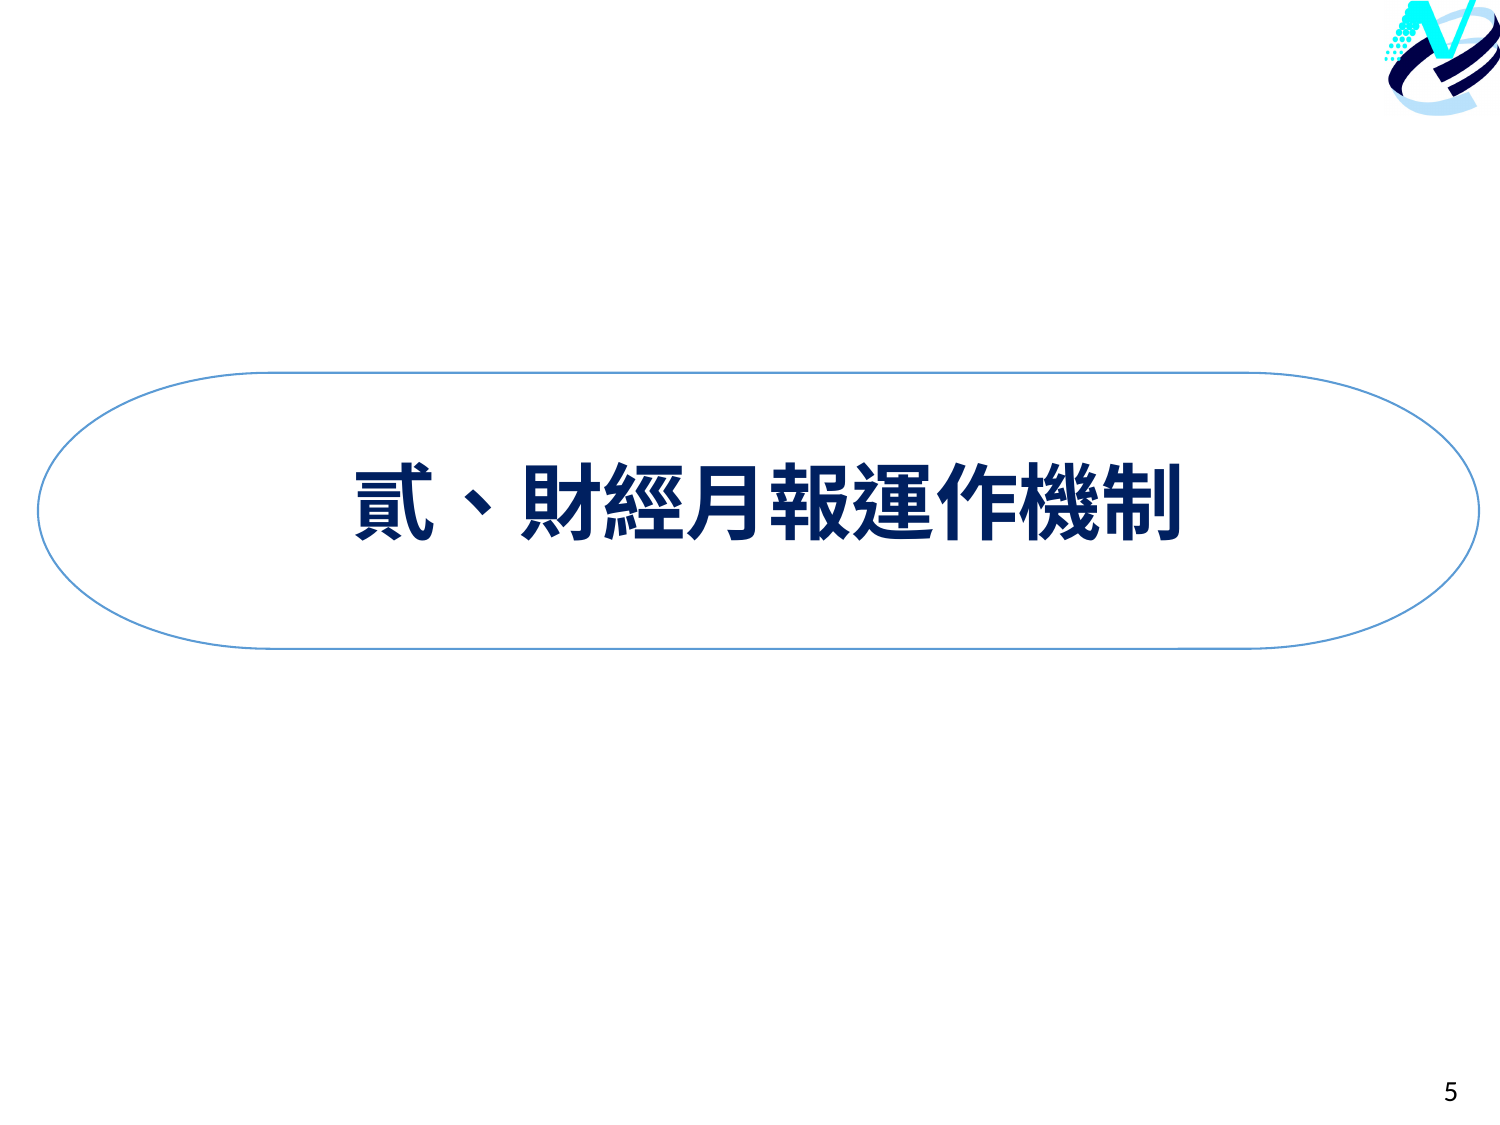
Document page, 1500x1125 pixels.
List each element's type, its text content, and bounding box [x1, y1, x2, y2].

text_box [52, 559, 1465, 649]
text_box 貳、財經月報運作機制 [37, 442, 1500, 559]
text_box [68, 372, 1449, 442]
